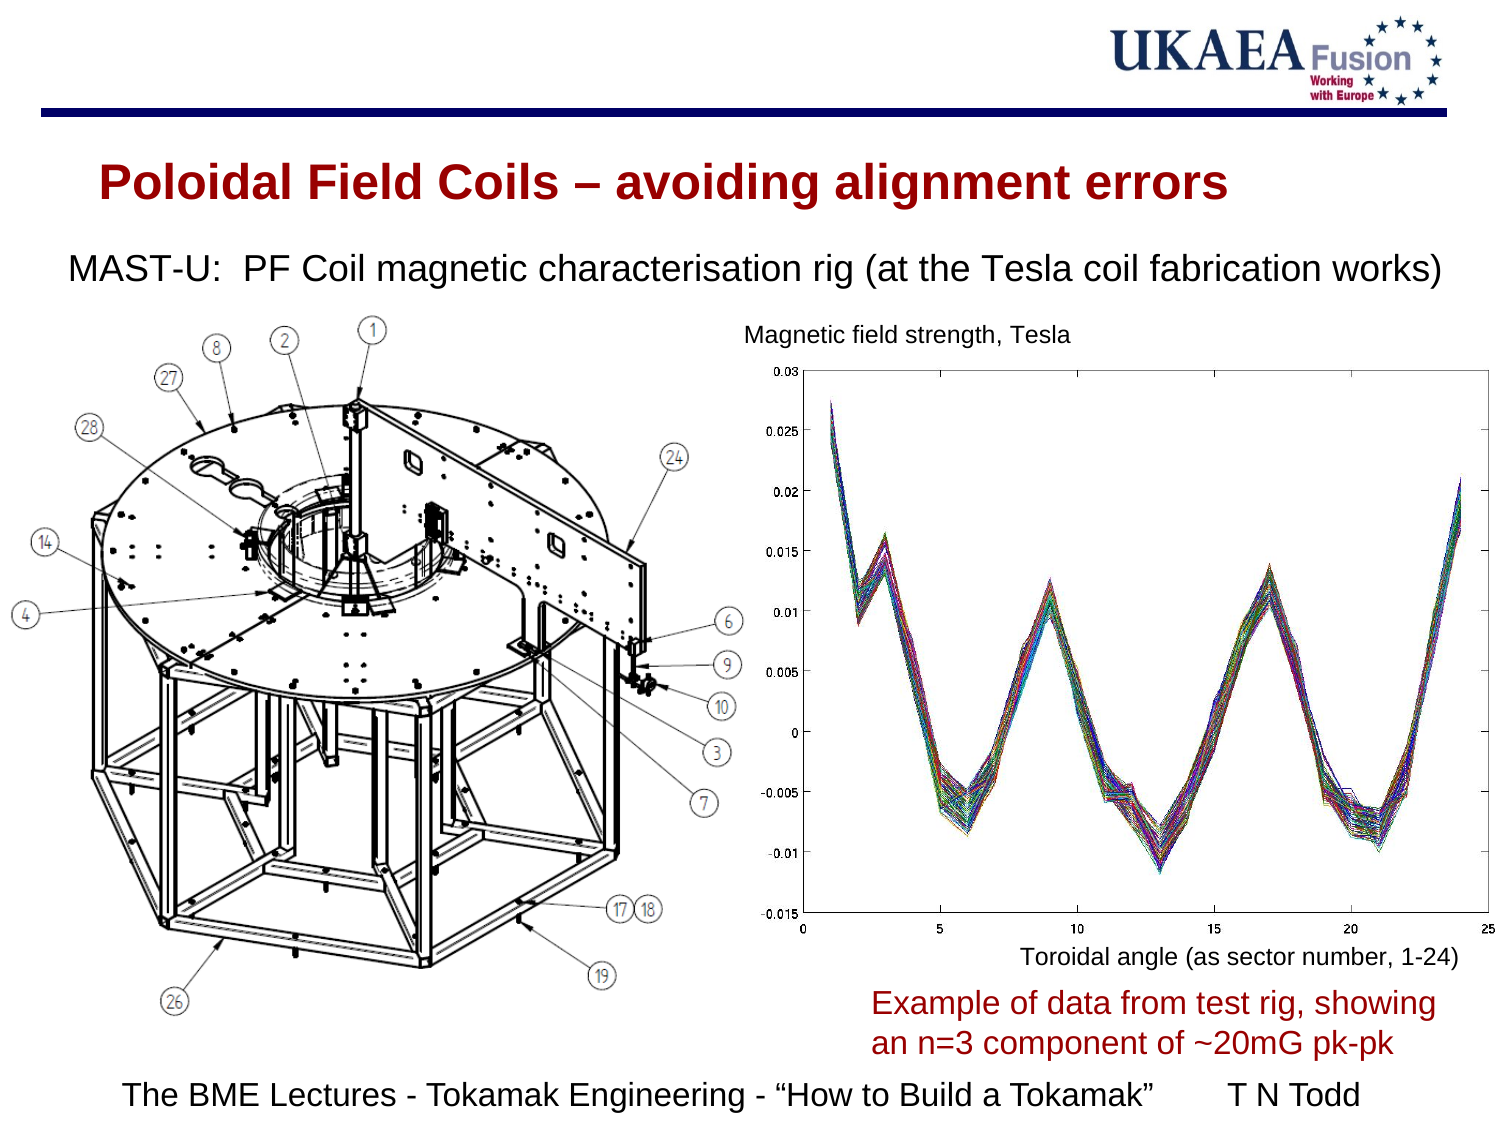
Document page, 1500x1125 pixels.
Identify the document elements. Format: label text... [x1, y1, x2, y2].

text_box Example of data from test rig, showing an n=3 component of ~20mG pk-pk [856, 971, 1467, 1076]
text_box Poloidal Field Coils – avoiding alignment errors [24, 141, 1305, 218]
picture [5, 315, 1500, 1021]
picture [1107, 15, 1443, 106]
text_box MAST-U: PF Coil magnetic characterisation rig (at the Tesla coil fabrication works) [53, 225, 1483, 307]
text_box Toroidal angle (as sector number, 1-24) [1004, 928, 1483, 984]
text_box Magnetic field strength, Tesla [729, 306, 1207, 362]
